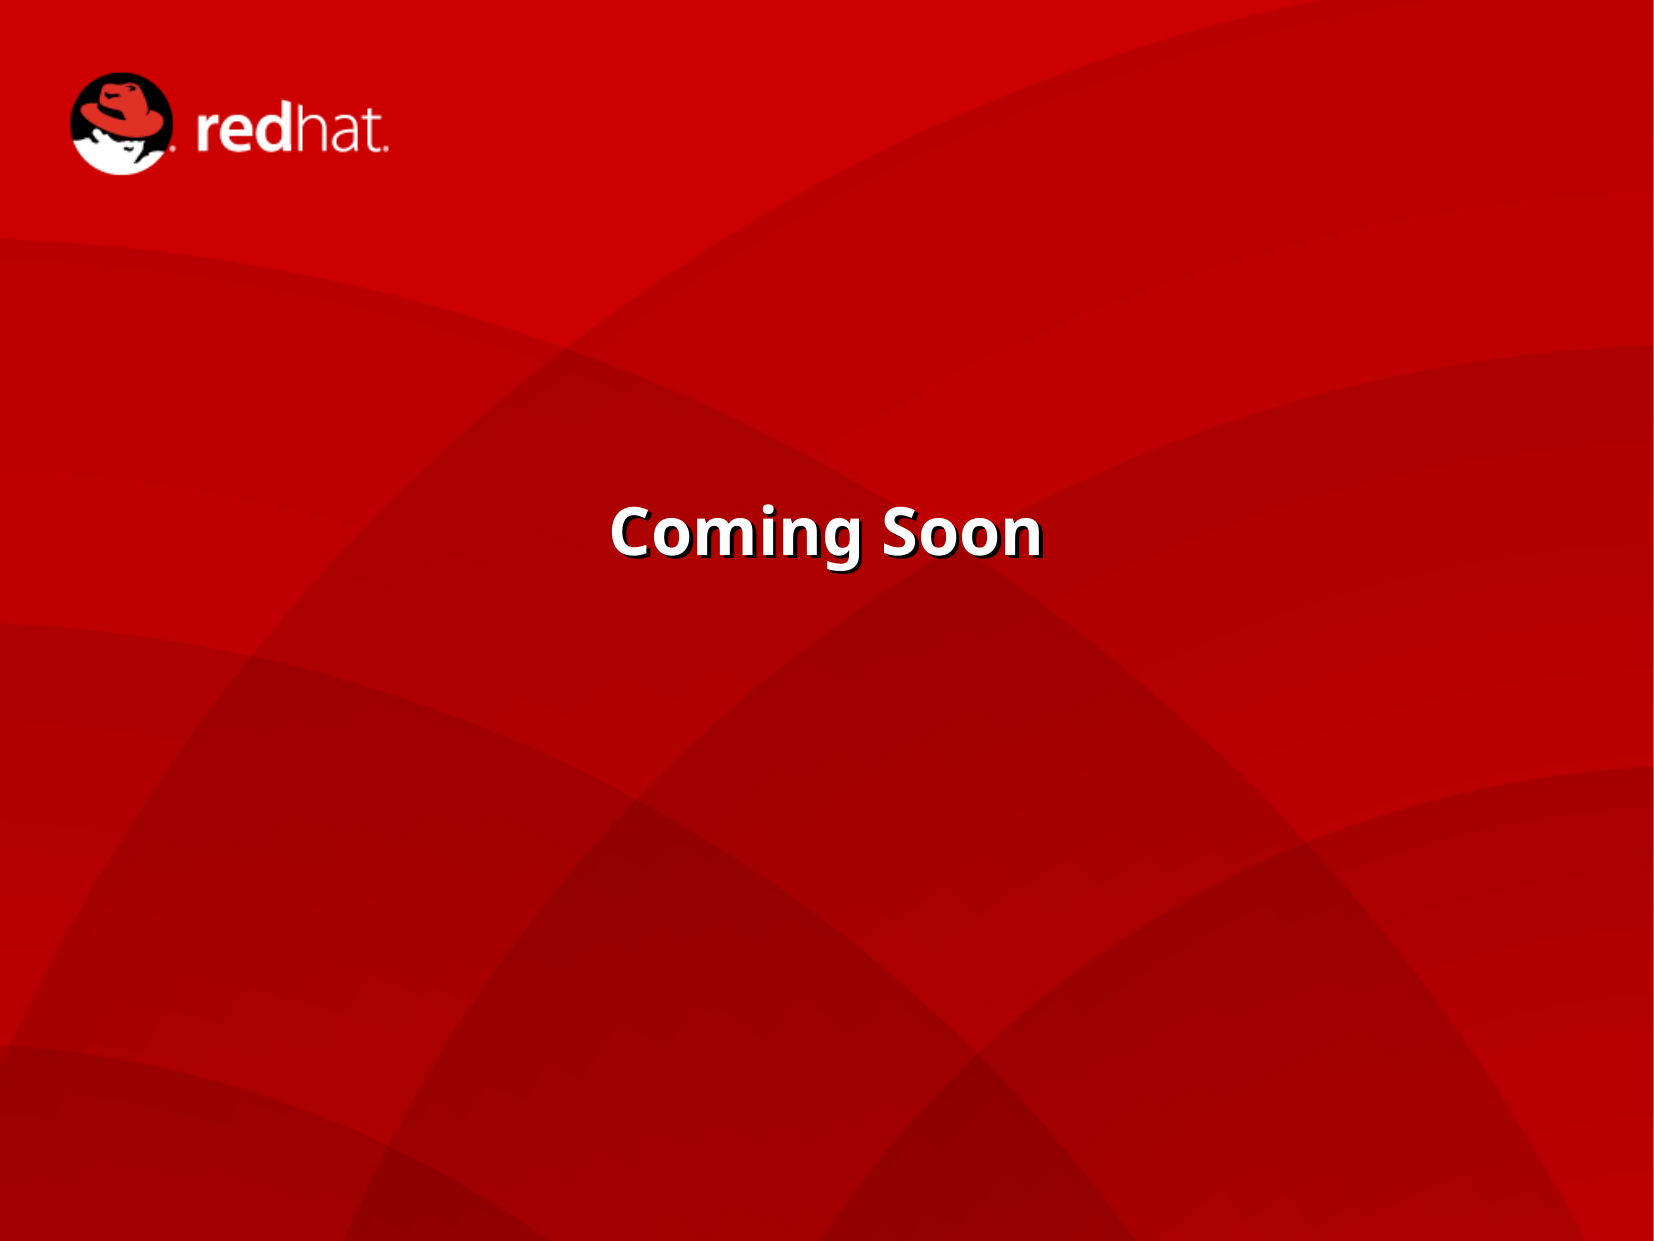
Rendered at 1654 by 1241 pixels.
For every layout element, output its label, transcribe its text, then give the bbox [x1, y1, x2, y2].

subtitle Coming Soon [82, 49, 1571, 1109]
picture [0, 0, 1654, 1241]
